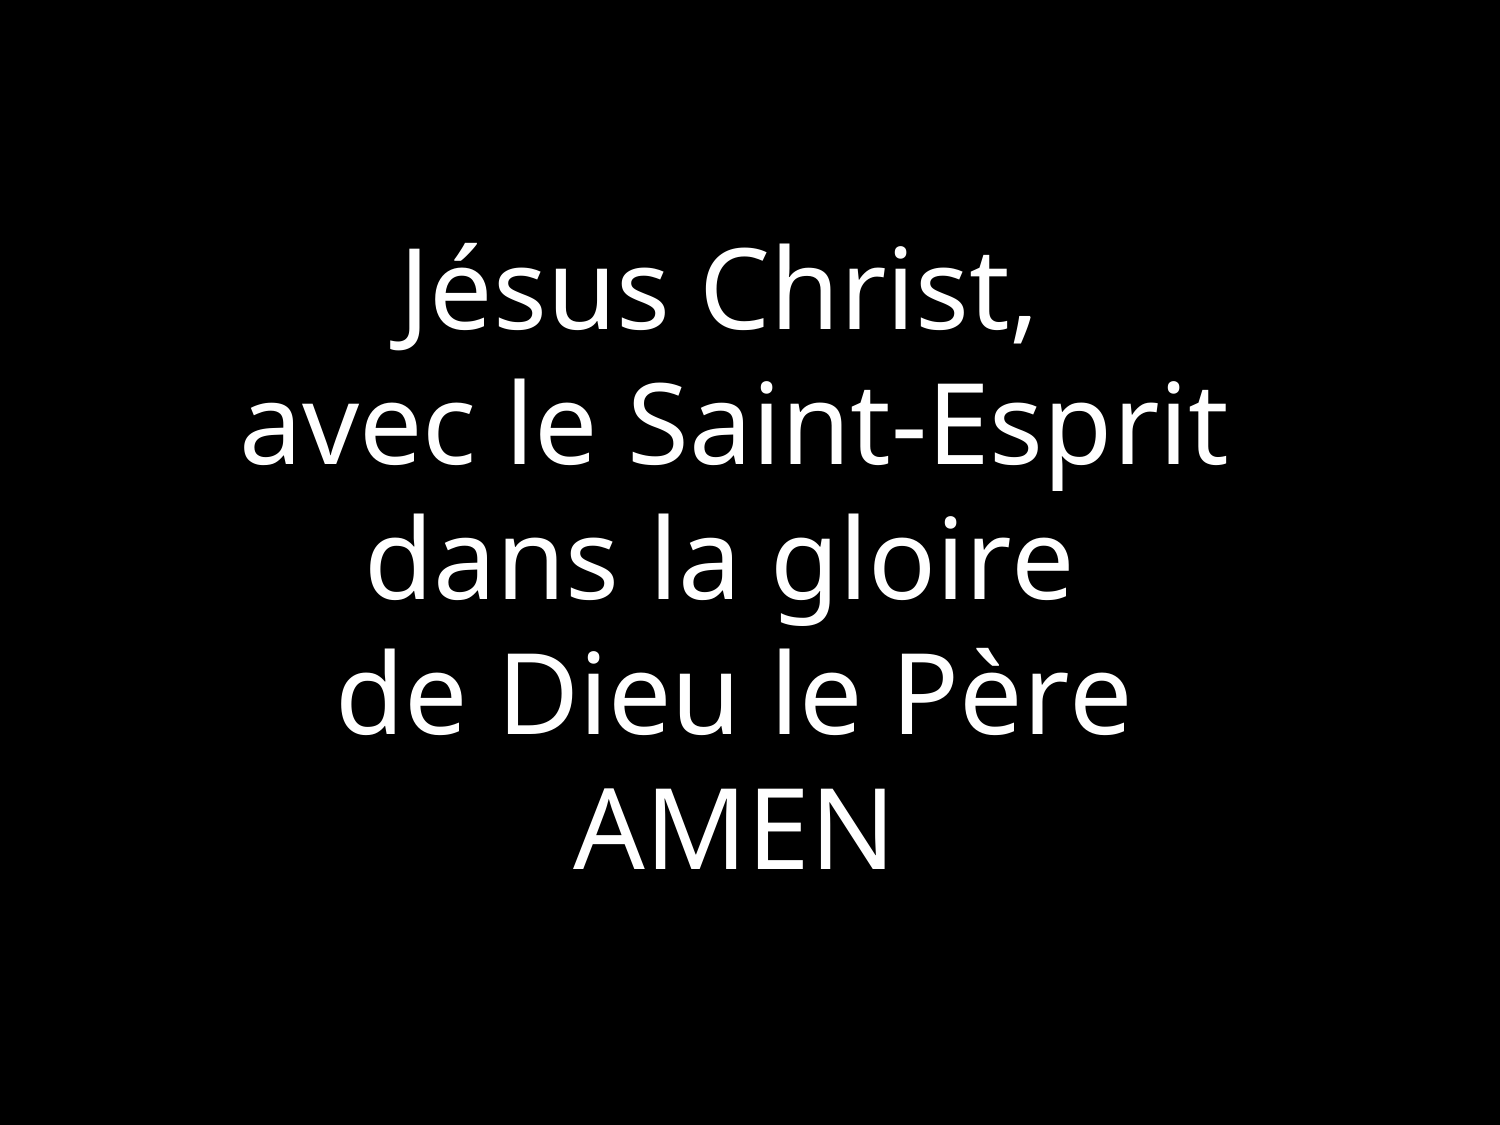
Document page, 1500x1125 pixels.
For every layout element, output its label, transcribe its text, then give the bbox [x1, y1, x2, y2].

title Jésus Christ, avec le Saint-Esprit dans la gloire de Dieu le Père AMEN [58, 359, 1411, 884]
